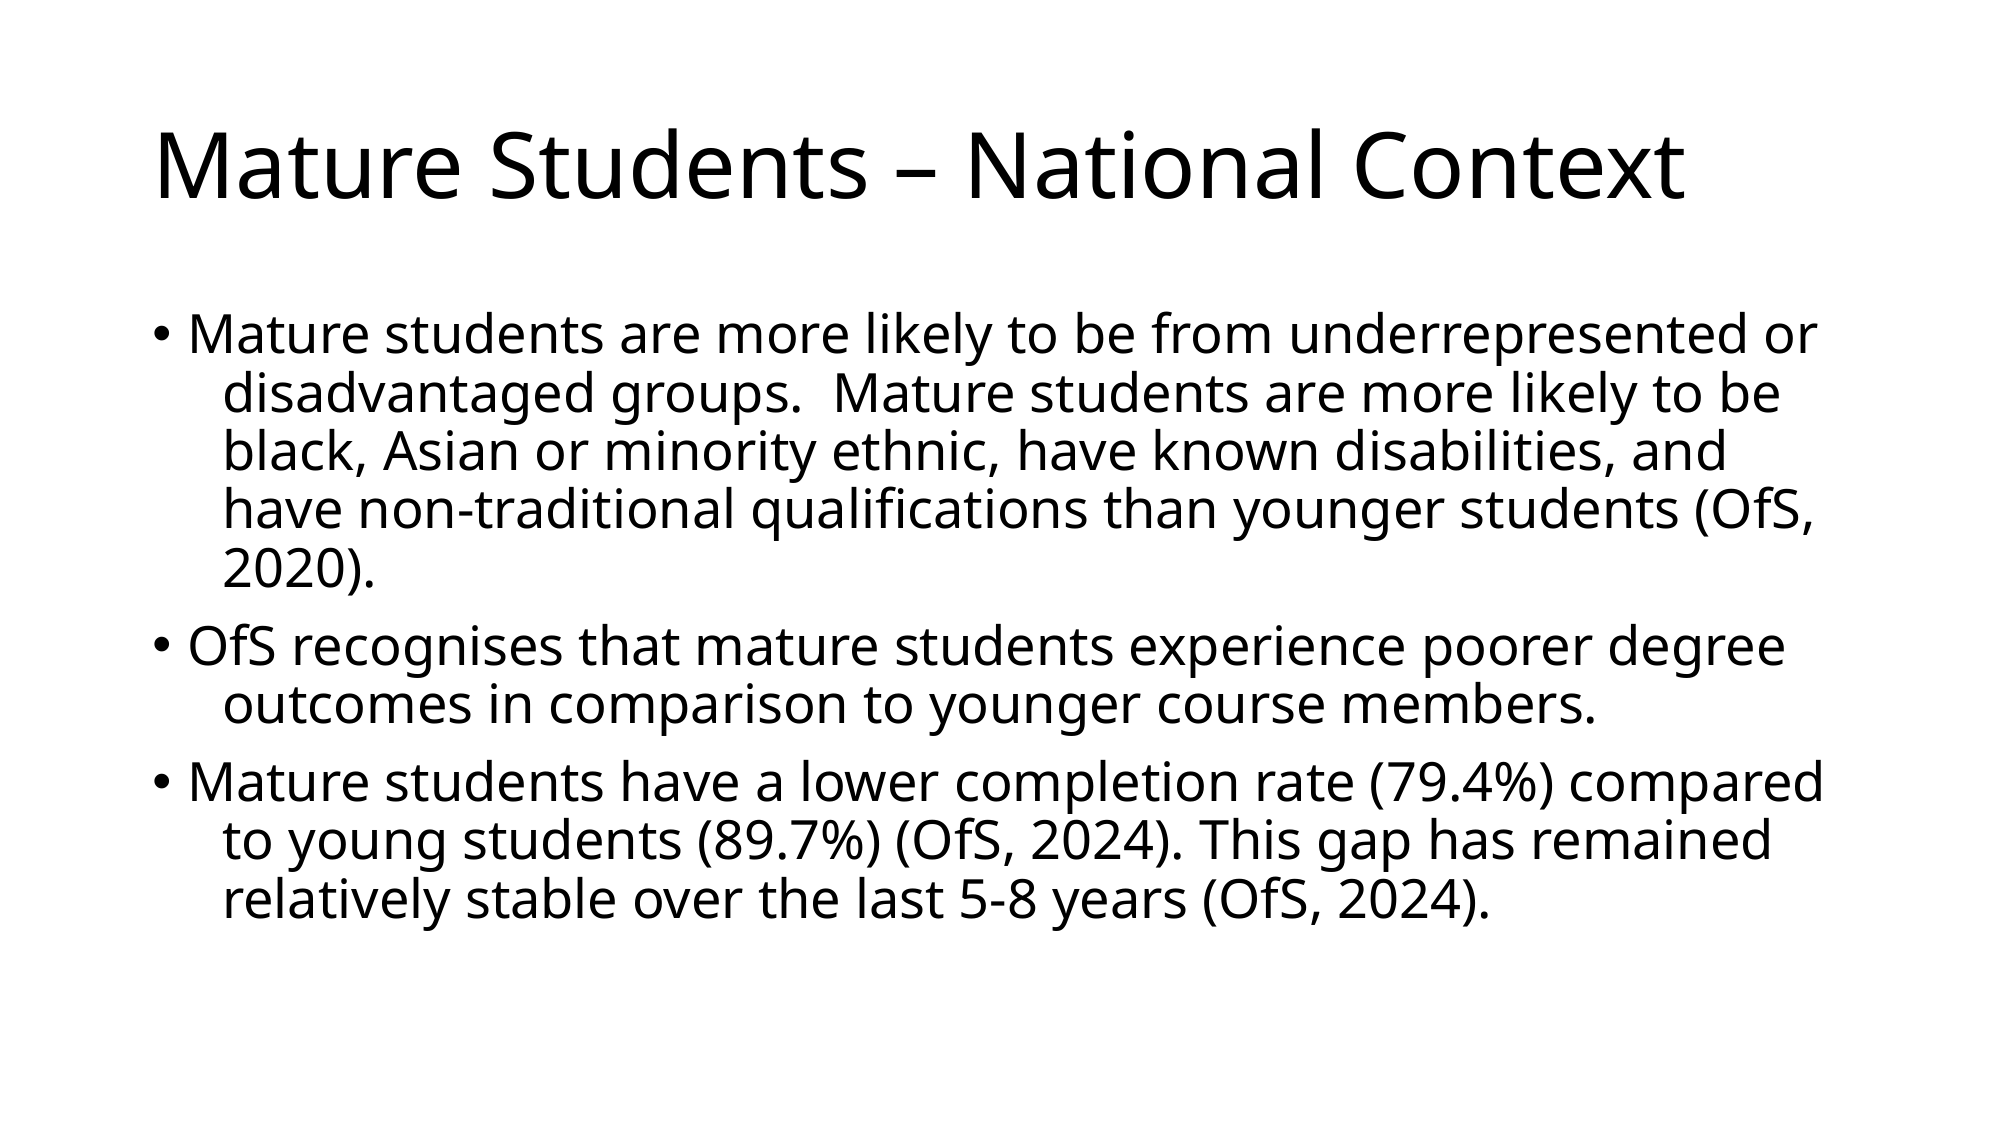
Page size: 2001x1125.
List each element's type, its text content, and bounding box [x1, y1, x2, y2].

title Mature Students – National Context [137, 59, 1863, 278]
list Mature students are more likely to be from underrepresented or disadvantaged groups. Mature students are more likely to be black, Asian or minority ethnic, have known disabilities, and have non-traditional qualifications than younger students (OfS, 2020). OfS recognises that mature students experience poorer degree outcomes in comparison to younger course members. Mature students have a lower completion rate (79.4%) compared to young students (89.7%) (OfS, 2024). This gap has remained relatively stable over the last 5-8 years (OfS, 2024). [137, 299, 1863, 1014]
